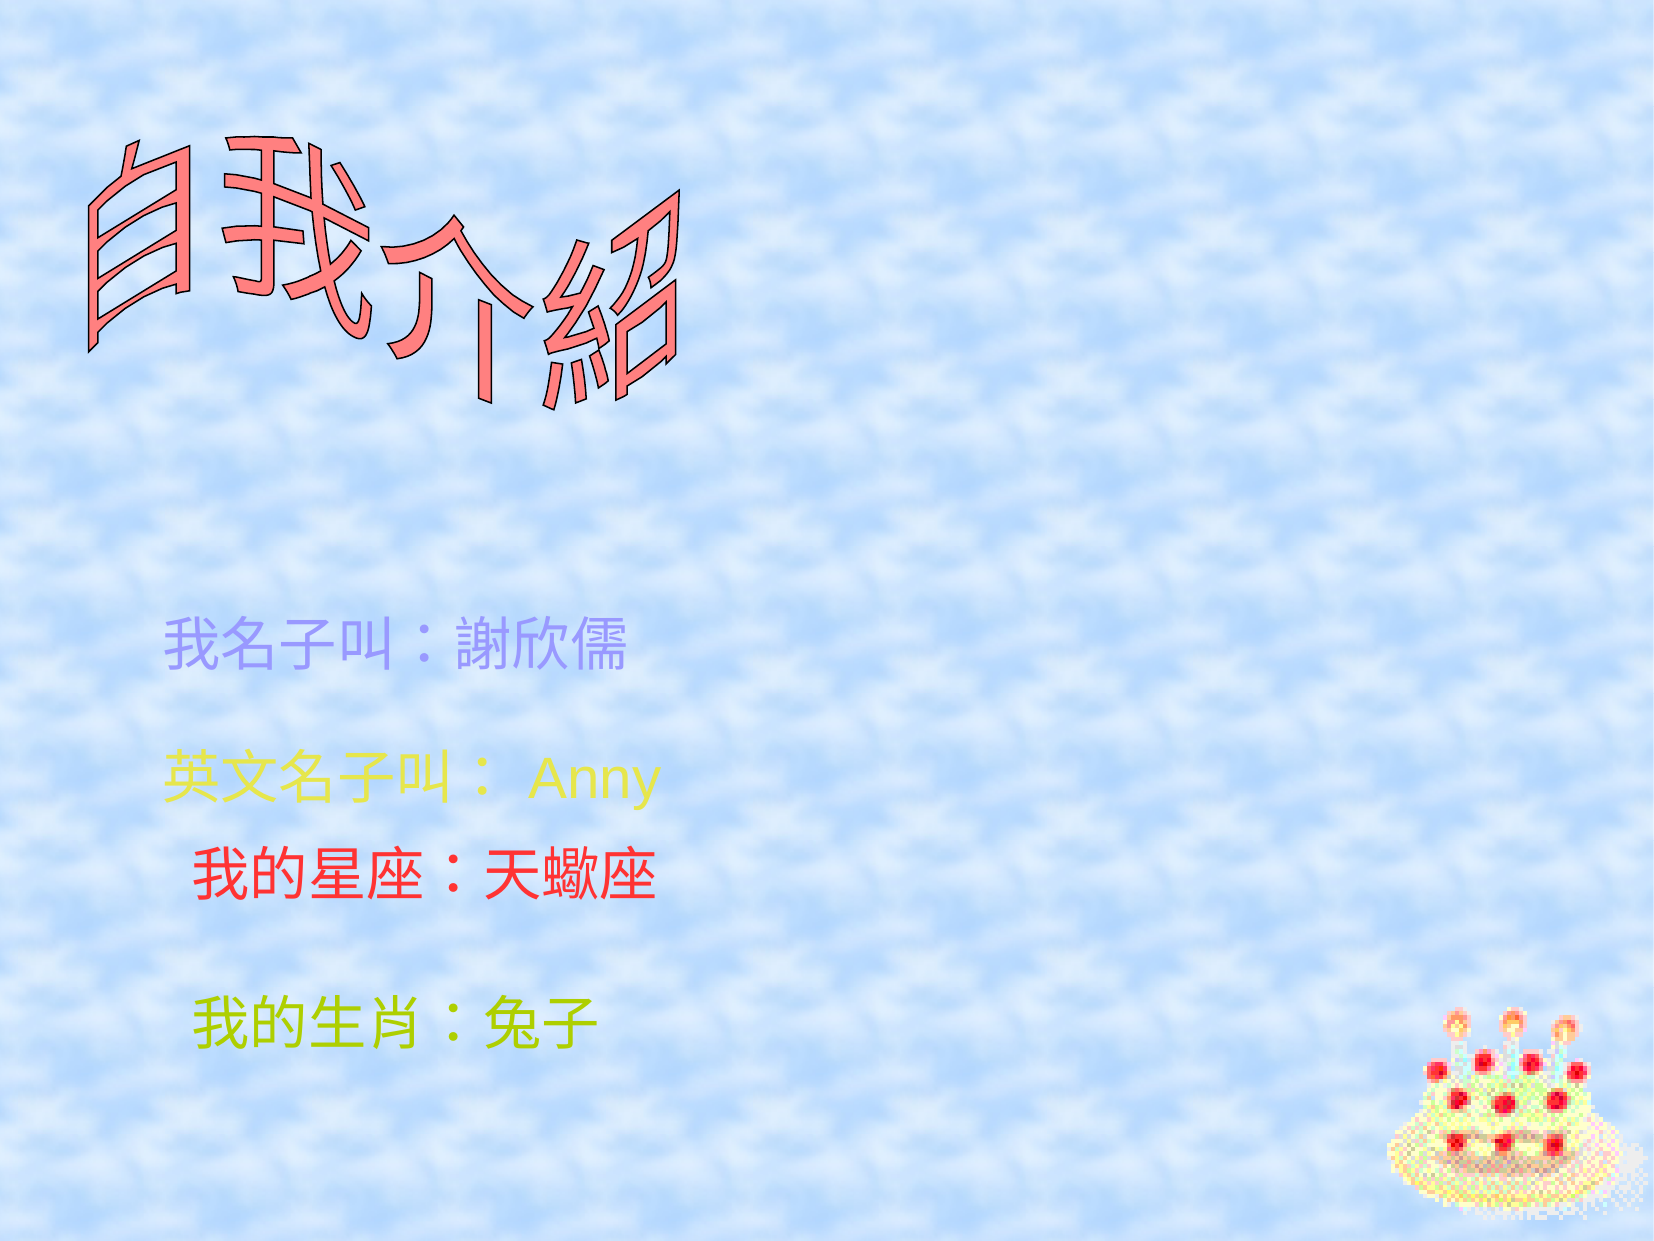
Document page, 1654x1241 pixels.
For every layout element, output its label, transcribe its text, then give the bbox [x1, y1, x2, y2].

text_box 自我介紹 [88, 140, 190, 352]
text_box 自我介紹 [222, 136, 372, 339]
text_box 自我介紹 [381, 215, 534, 319]
text_box 我的星座：天蠍座 我的生肖：兔子 [177, 568, 857, 1063]
text_box 我名子叫：謝欣儒 英文名子叫：Anny [147, 561, 1447, 937]
text_box 自我介紹 [543, 240, 610, 355]
text_box 自我介紹 [478, 299, 492, 404]
picture [0, 0, 1654, 1241]
text_box 自我介紹 [387, 272, 432, 359]
text_box 自我介紹 [331, 162, 365, 211]
text_box 自我介紹 [615, 279, 676, 401]
text_box 自我介紹 [589, 350, 609, 388]
text_box 自我介紹 [543, 362, 563, 410]
text_box 自我介紹 [571, 359, 587, 403]
text_box 自我介紹 [610, 190, 680, 316]
